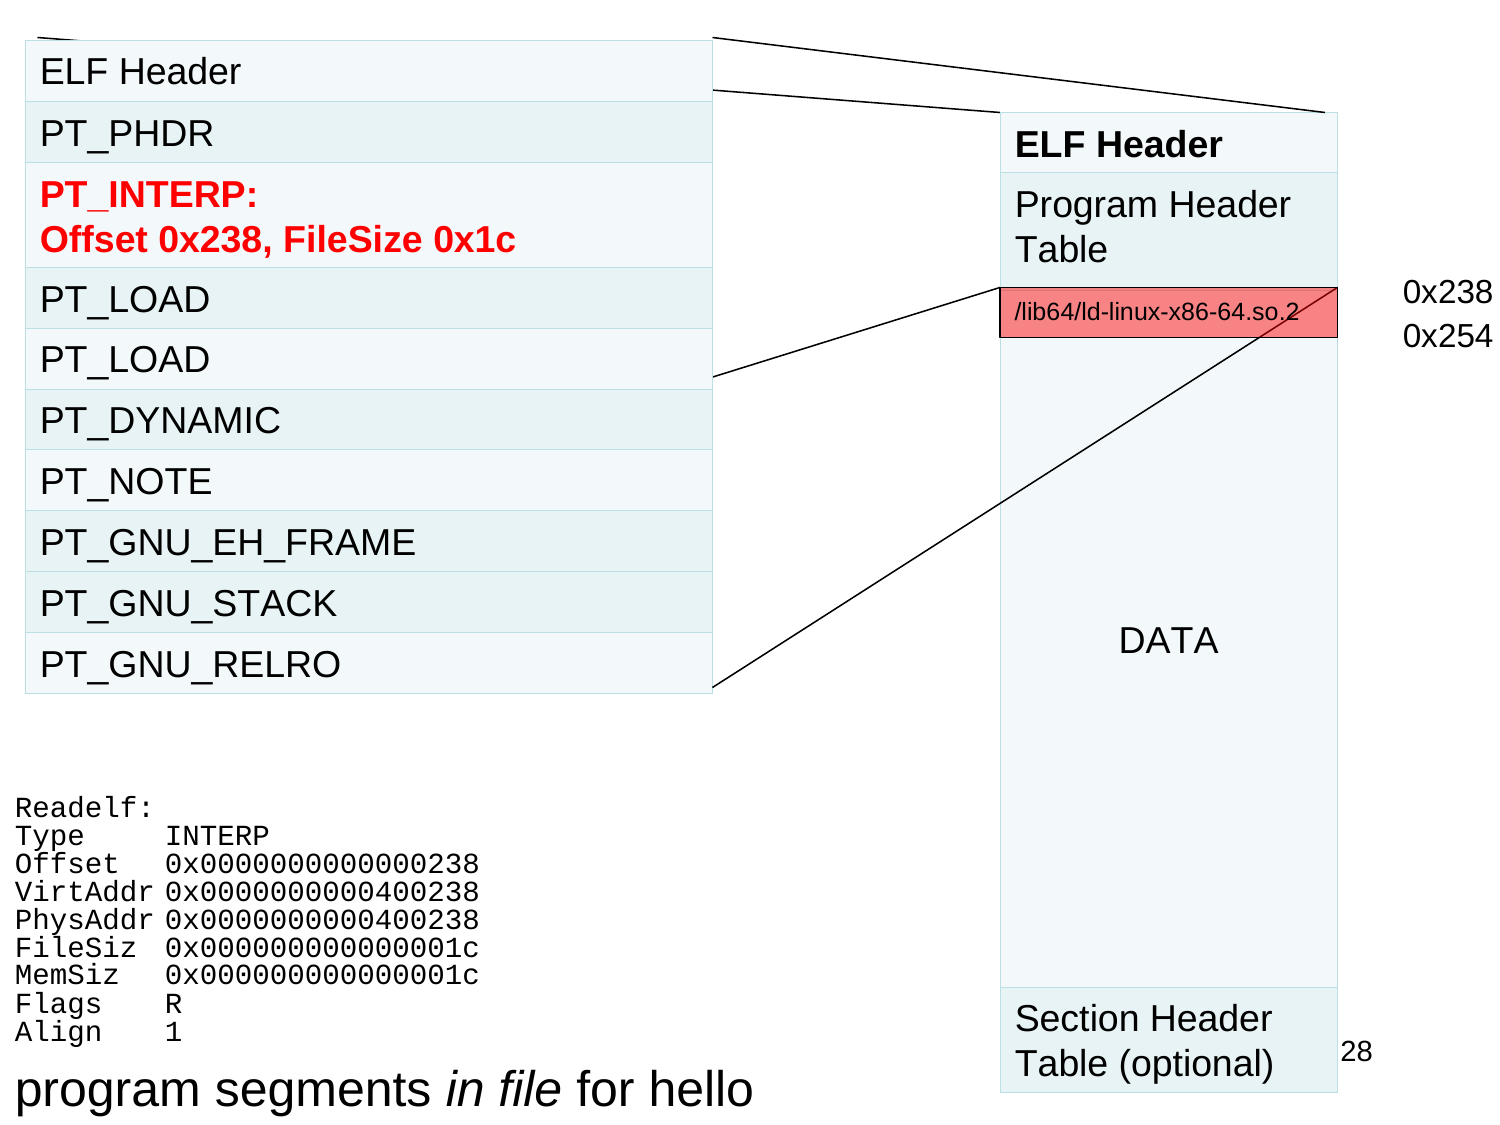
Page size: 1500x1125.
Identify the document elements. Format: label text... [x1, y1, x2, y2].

text_box 0x254 [1388, 306, 1500, 363]
table_cell PT_GNU_EH_FRAME [26, 511, 712, 571]
table_cell PT_NOTE [26, 450, 712, 510]
table_cell DATA [1001, 338, 1255, 501]
table_cell PT_GNU_RELRO [26, 633, 712, 693]
table_header ELF Header [26, 41, 712, 101]
table_cell PT_DYNAMIC [26, 390, 712, 449]
table_cell PT_INTERP: Offset 0x238, FileSize 0x1c [26, 163, 712, 267]
text_box program segments in file for hello [0, 1049, 888, 1125]
table_cell PT_PHDR [26, 102, 712, 162]
table_cell PT_LOAD [26, 329, 712, 389]
table_cell DATA [1001, 338, 1337, 987]
text_box <number> [1074, 1025, 1388, 1101]
text_box Readelf: Type INTERP Offset 0x0000000000000238 VirtAddr 0x0000000000400238 PhysAddr 0x0000000000400238 FileSiz 0x000000000000001c MemSiz 0x000000000000001c Flags R Align 1 [0, 787, 526, 1055]
table_cell Program Header Table [1001, 173, 1337, 287]
table_cell PT_LOAD [26, 268, 712, 328]
text_box /lib64/ld-linux-x86-64.so.2 [999, 287, 1338, 338]
table_cell PT_GNU_STACK [26, 572, 712, 632]
text_box 0x238 [1388, 262, 1500, 306]
table_header ELF Header [1001, 113, 1337, 172]
table_cell Section Header Table (optional) [1001, 988, 1337, 1092]
